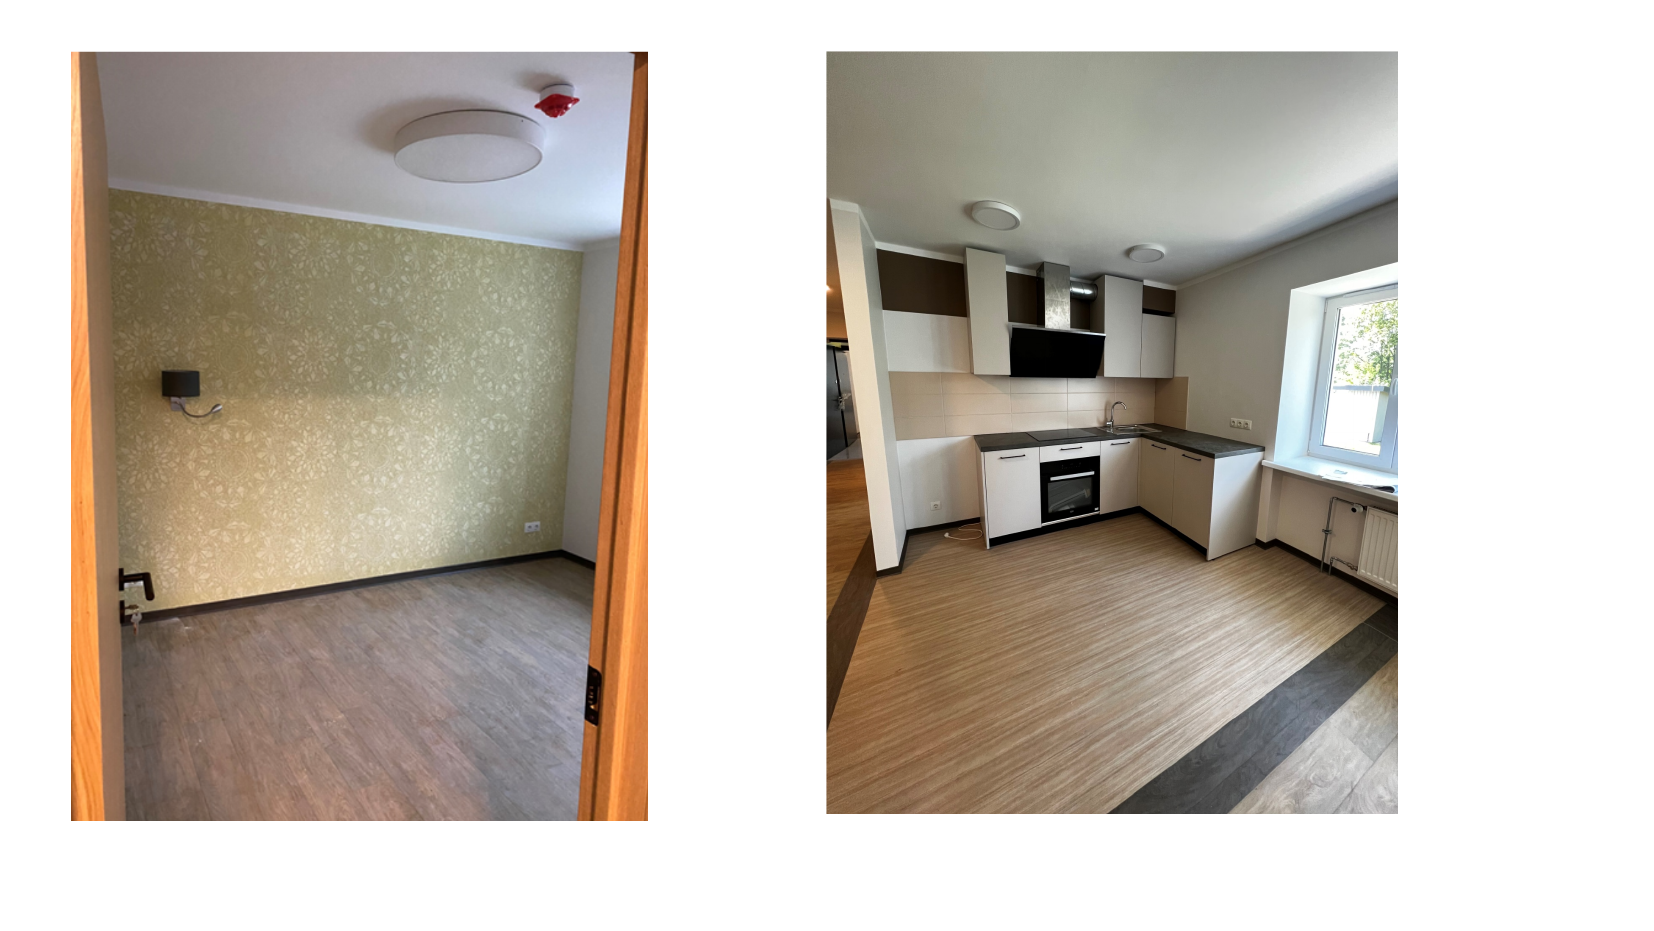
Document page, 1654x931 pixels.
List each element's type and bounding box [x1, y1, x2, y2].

picture [70, 51, 648, 821]
picture [826, 51, 1398, 814]
